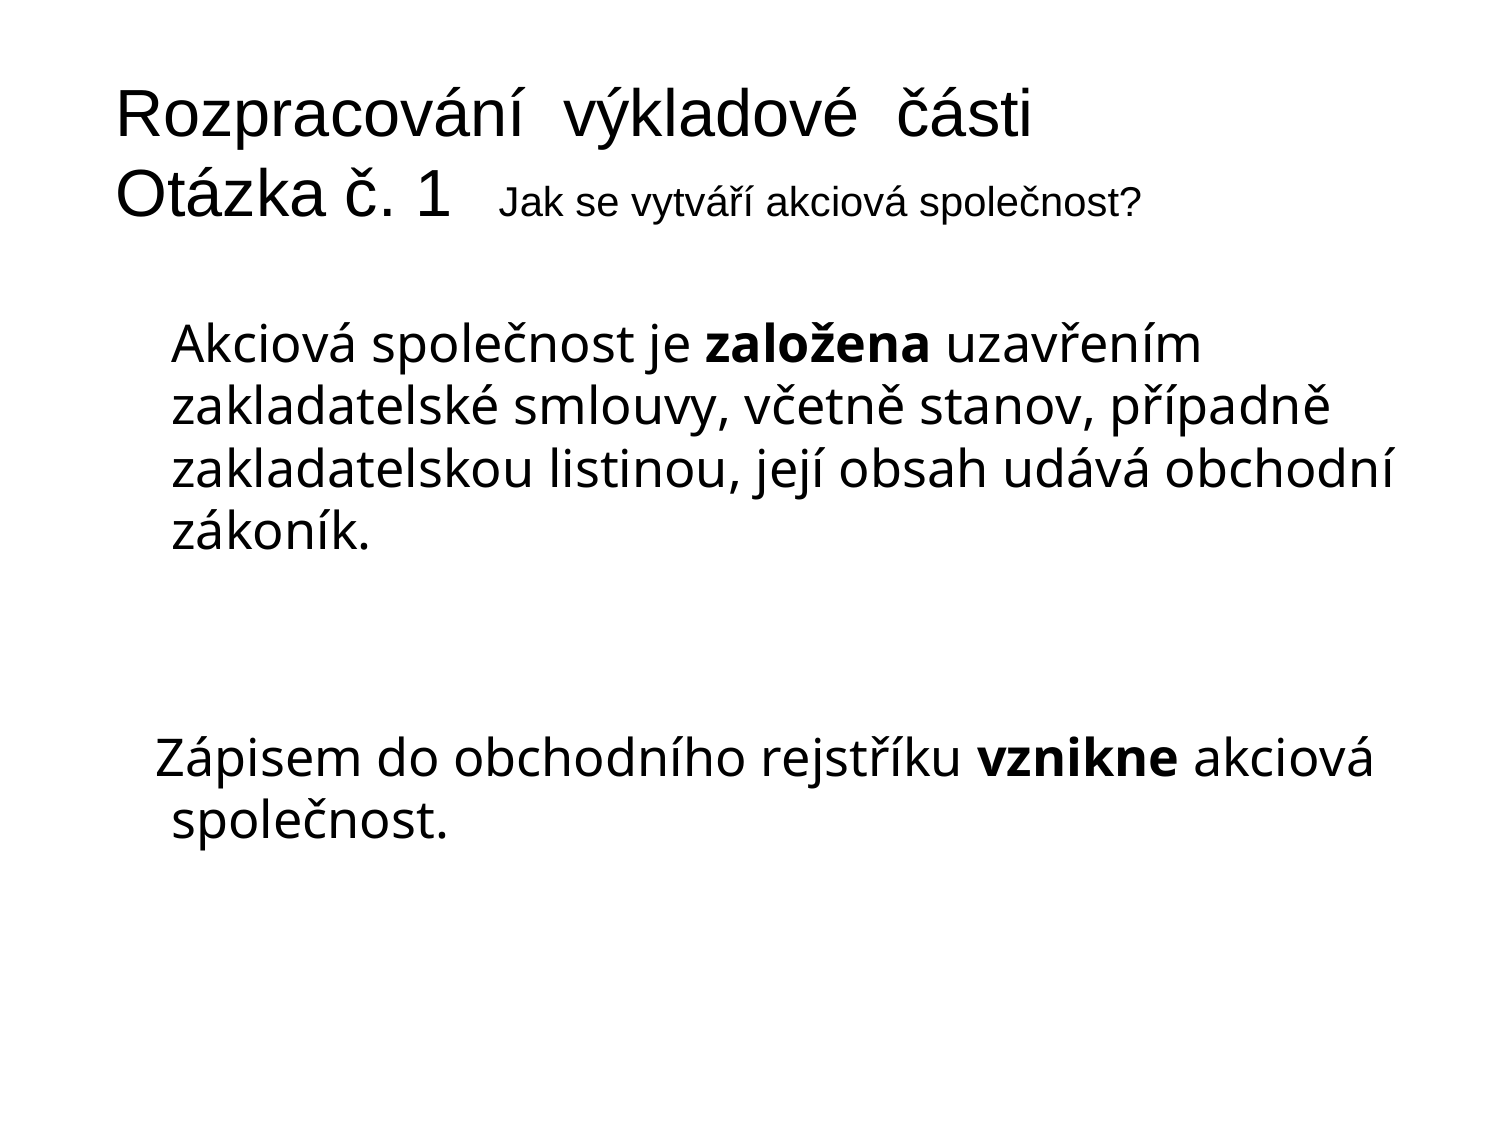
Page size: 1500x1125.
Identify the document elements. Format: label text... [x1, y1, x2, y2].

list Akciová společnost je založena uzavřením zakladatelské smlouvy, včetně stanov, případně zakladatelskou listinou, její obsah udává obchodní zákoník. Zápisem do obchodního rejstříku vznikne akciová společnost. [100, 302, 1447, 975]
title Rozpracování výkladové části Otázka č. 1 Jak se vytváří akciová společnost? [100, 49, 1425, 237]
